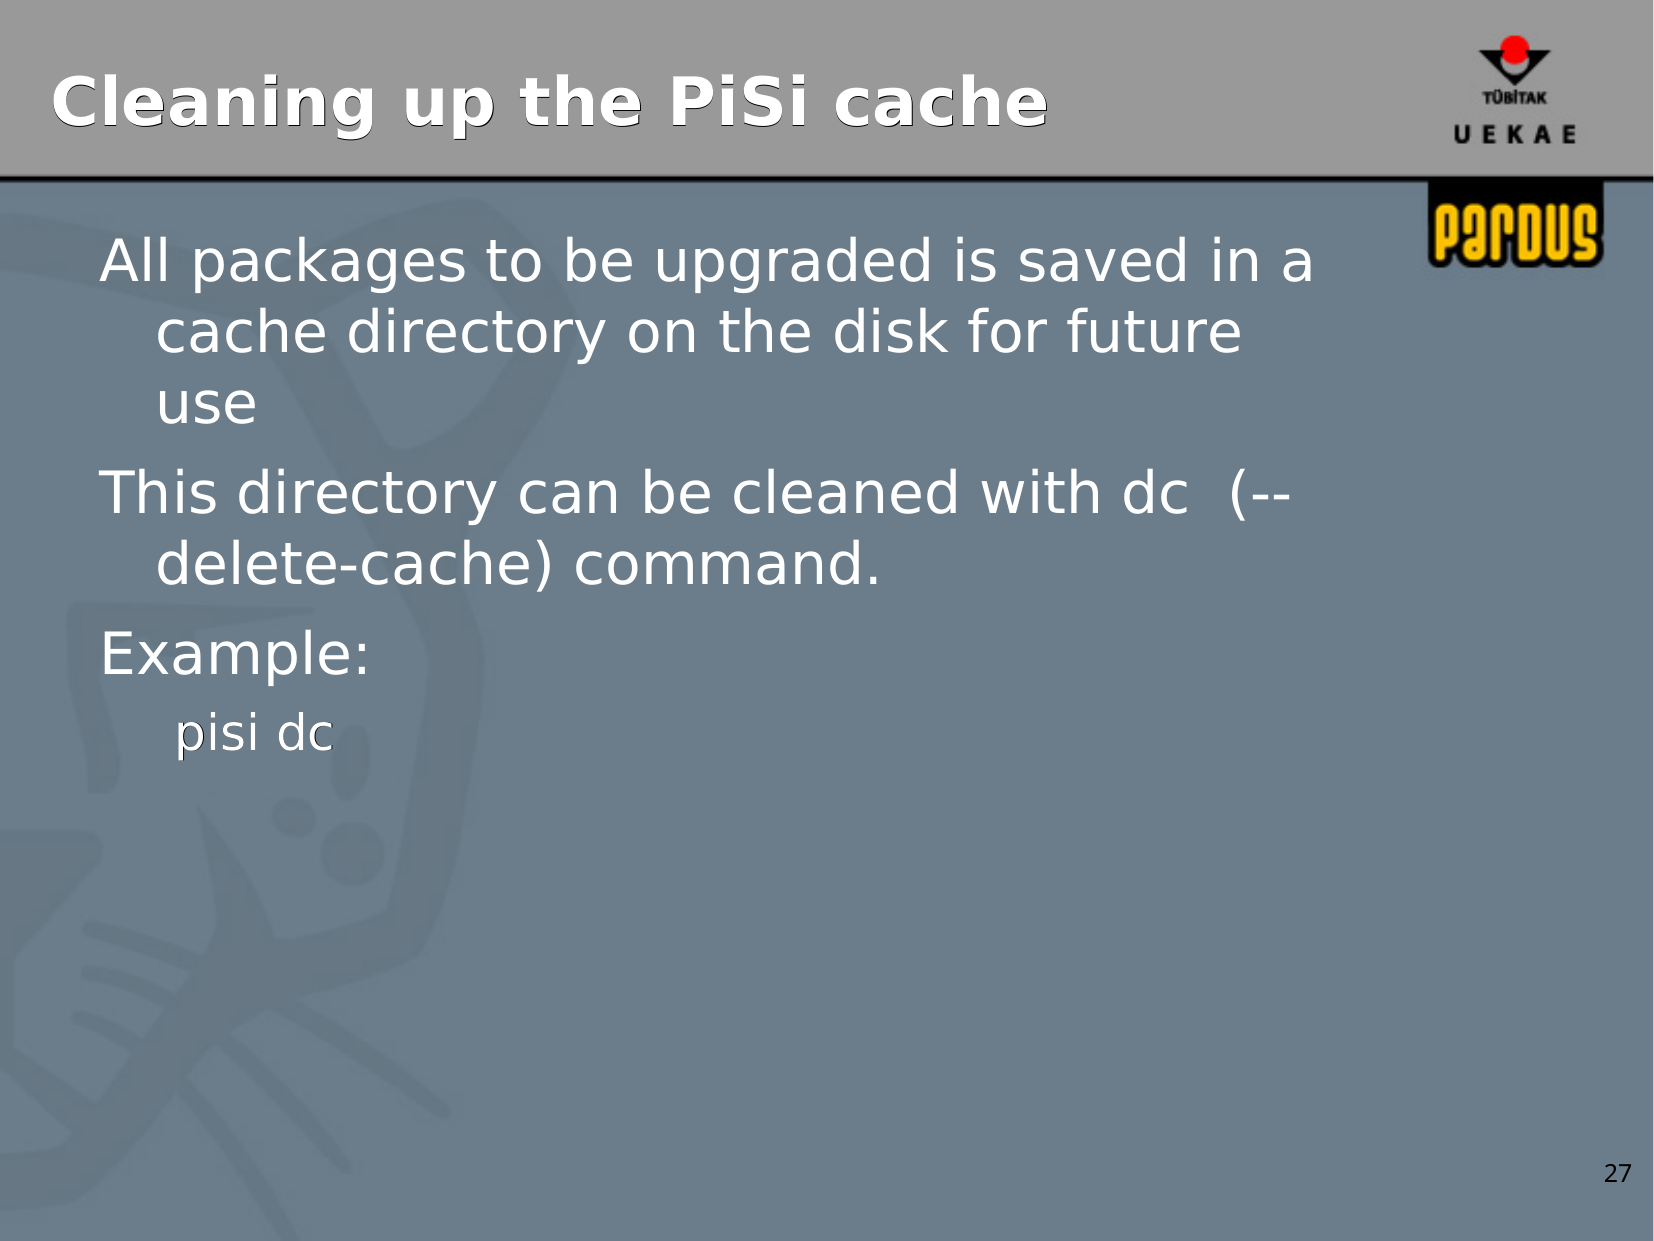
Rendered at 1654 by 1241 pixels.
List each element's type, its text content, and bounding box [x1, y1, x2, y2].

title Cleaning up the PiSi cache [35, 43, 1449, 158]
picture [0, 0, 1654, 1241]
list All packages to be upgraded is saved in a cache directory on the disk for future use This directory can be cleaned with dc (--delete-cache) command. Example: pisi dc [84, 216, 1343, 767]
